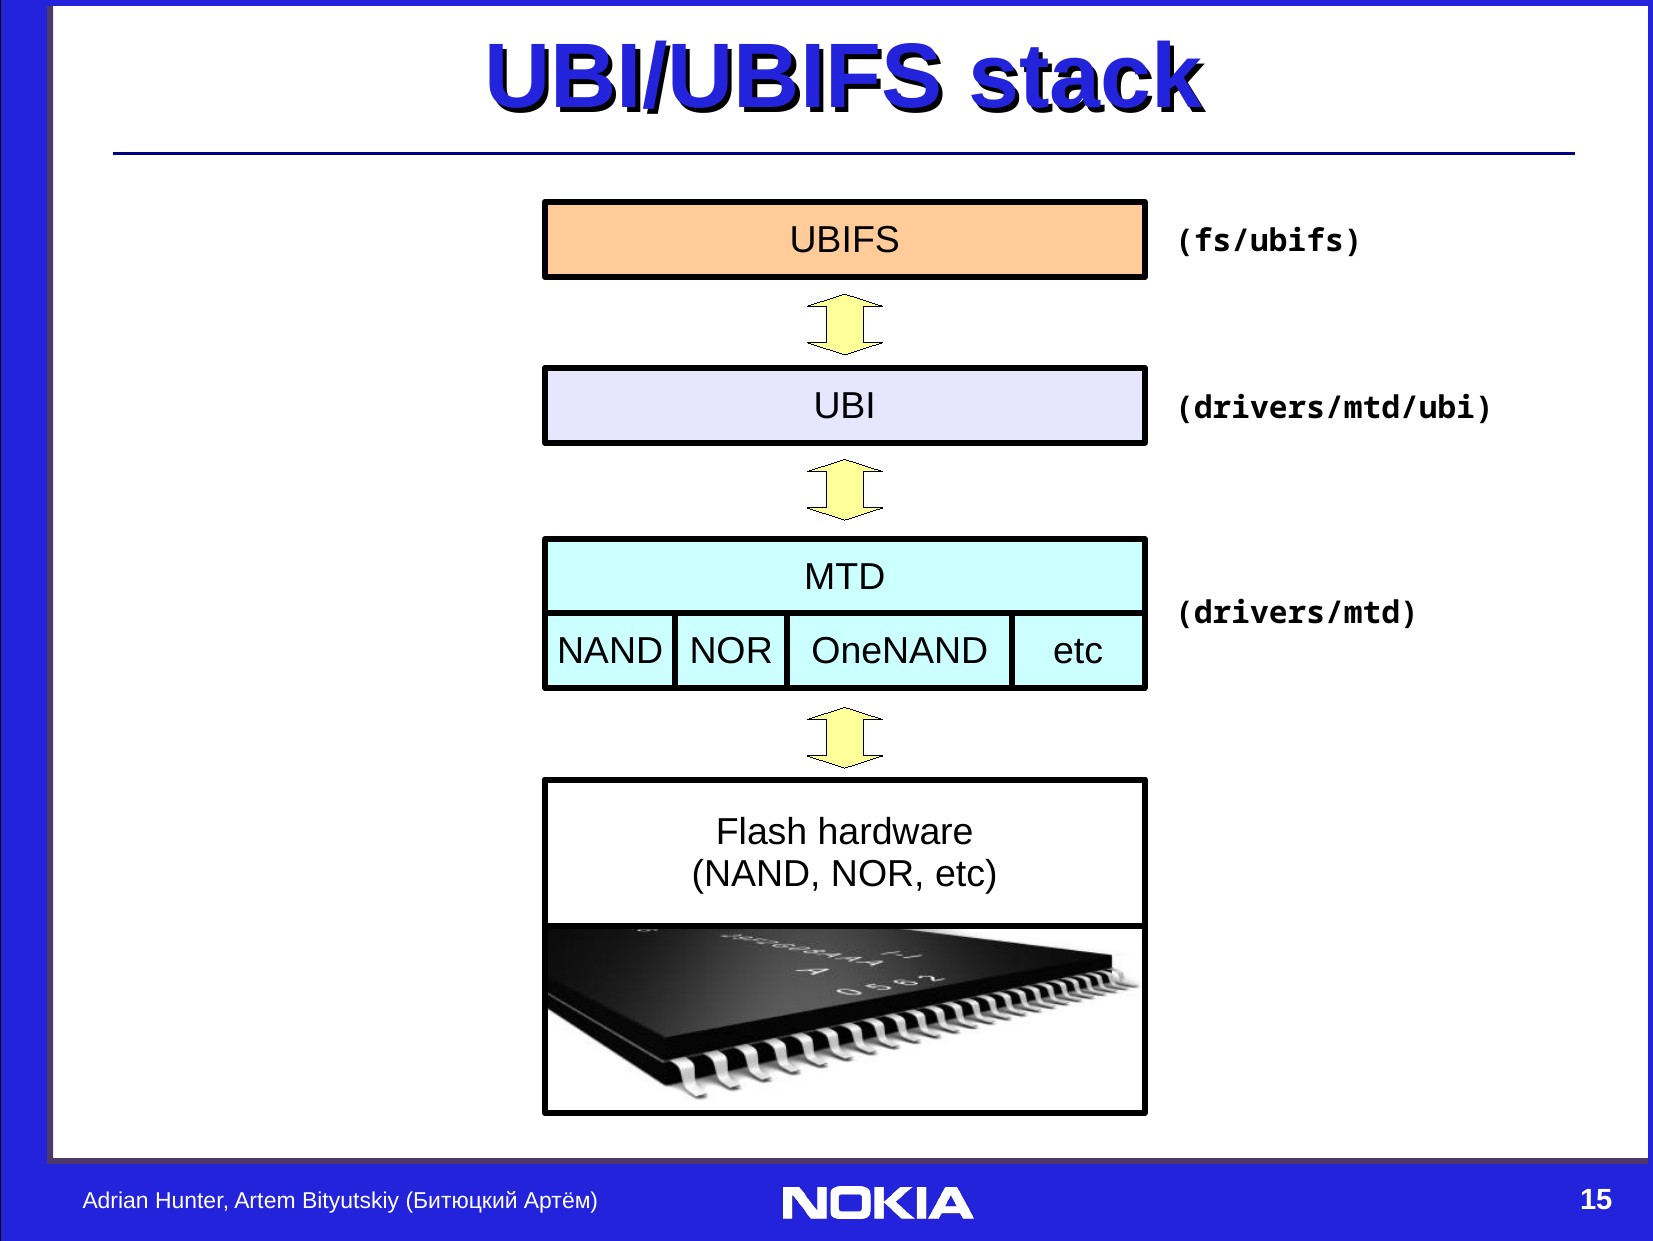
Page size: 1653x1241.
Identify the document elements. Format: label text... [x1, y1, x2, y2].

text_box (fs/ubifs) [1160, 210, 1423, 262]
text_box Flash hardware (NAND, NOR, etc) [544, 779, 1145, 926]
text_box UBIFS [544, 201, 1145, 277]
text_box [807, 459, 883, 521]
text_box etc [1011, 612, 1145, 688]
text_box NOR [675, 612, 787, 688]
text_box (drivers/mtd/ubi) [1160, 377, 1538, 429]
text_box [807, 707, 883, 769]
text_box MTD [544, 539, 1145, 615]
text_box (drivers/mtd) [1160, 582, 1463, 634]
title UBI/UBIFS stack [100, 2, 1588, 151]
text_box NAND [545, 612, 675, 688]
text_box UBI [544, 367, 1145, 443]
picture [548, 926, 1142, 1102]
picture [783, 1186, 974, 1219]
text_box OneNAND [787, 612, 1011, 688]
text_box [807, 294, 883, 355]
